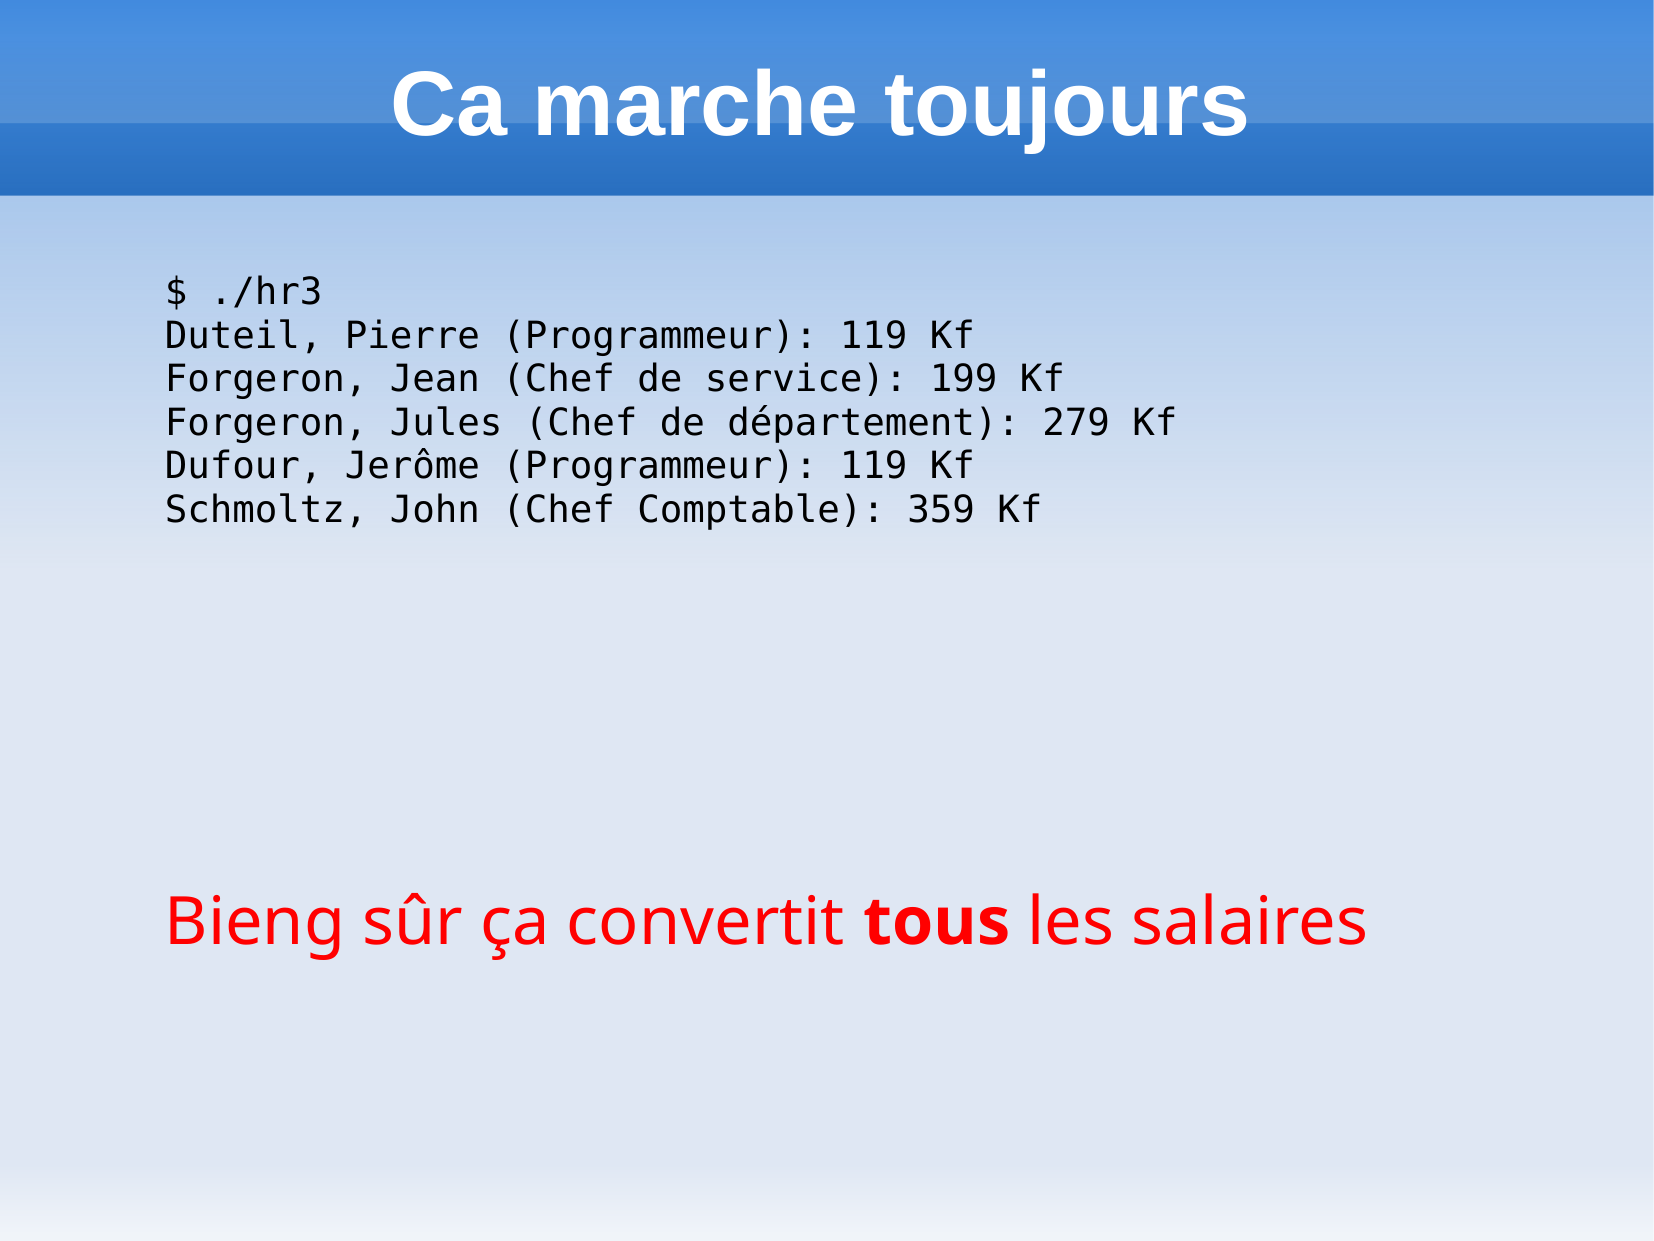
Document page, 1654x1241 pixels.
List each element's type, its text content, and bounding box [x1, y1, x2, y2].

title Ca marche toujours [76, 0, 1565, 208]
picture [0, 0, 1654, 1241]
text_box $ ./hr3 Duteil, Pierre (Programmeur): 119 Kf Forgeron, Jean (Chef de service): 199 Kf Forgeron, Jules (Chef de département): 279 Kf Dufour, Jerôme (Programmeur): 119 Kf Schmoltz, John (Chef Comptable): 359 Kf Bieng sûr ça convertit tous les salaires [150, 262, 1538, 1088]
